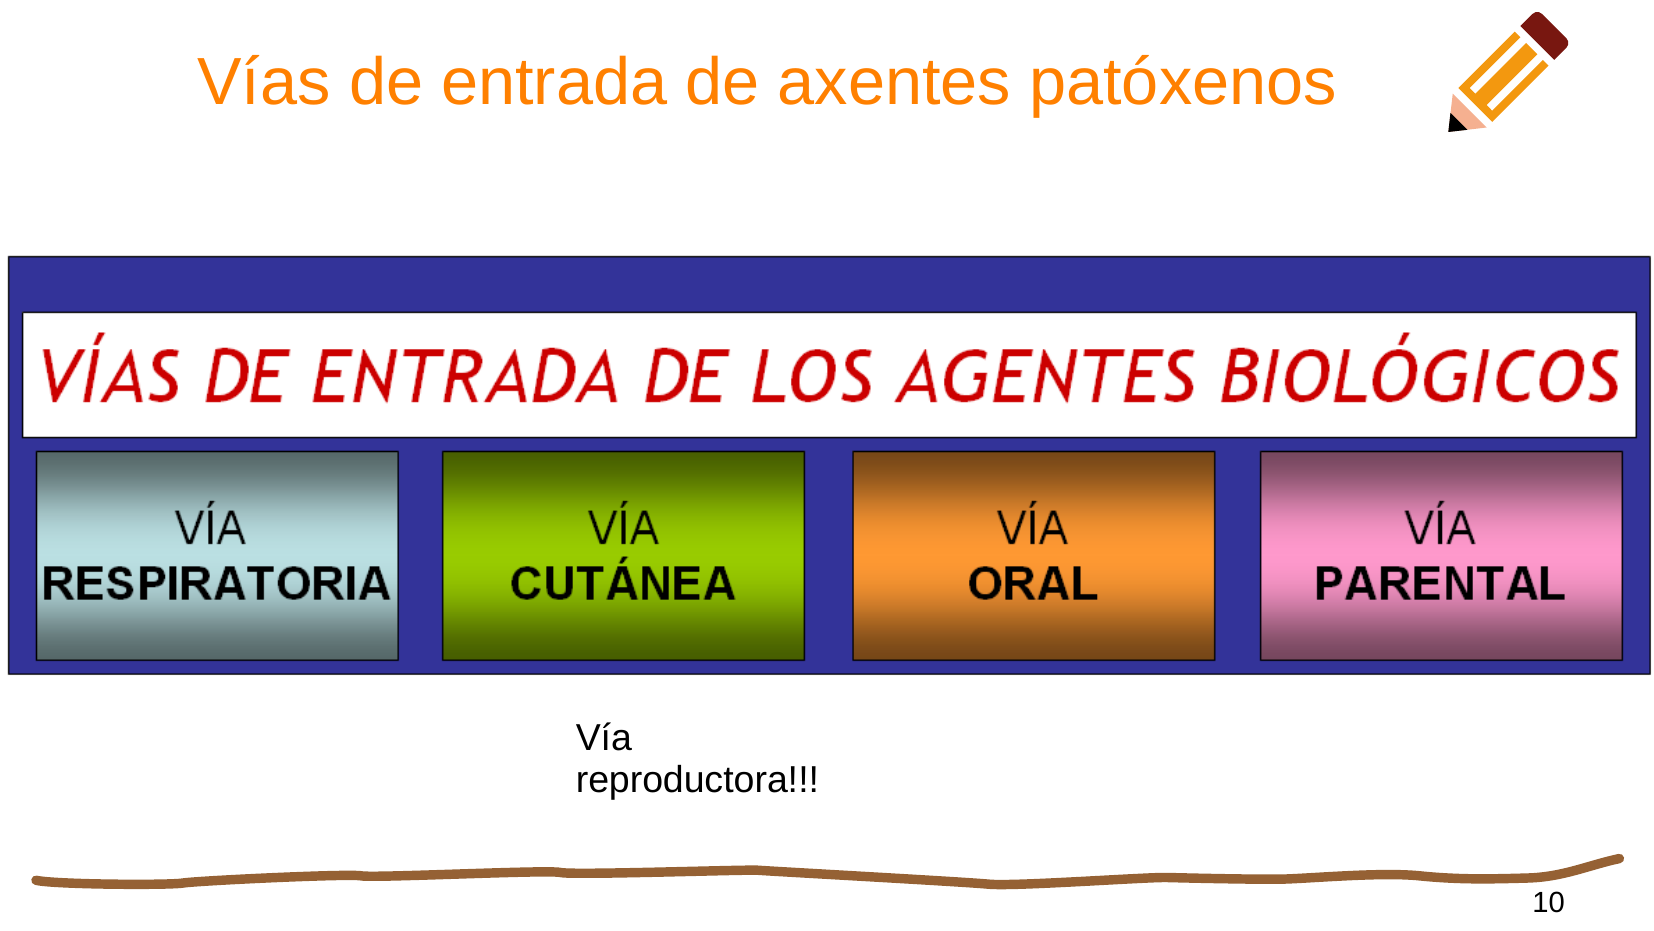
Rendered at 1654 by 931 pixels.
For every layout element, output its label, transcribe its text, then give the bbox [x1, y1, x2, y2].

text_box Vía reproductora!!! [561, 708, 857, 857]
picture [4, 252, 1654, 682]
title Vías de entrada de axentes patóxenos [88, 29, 1447, 133]
